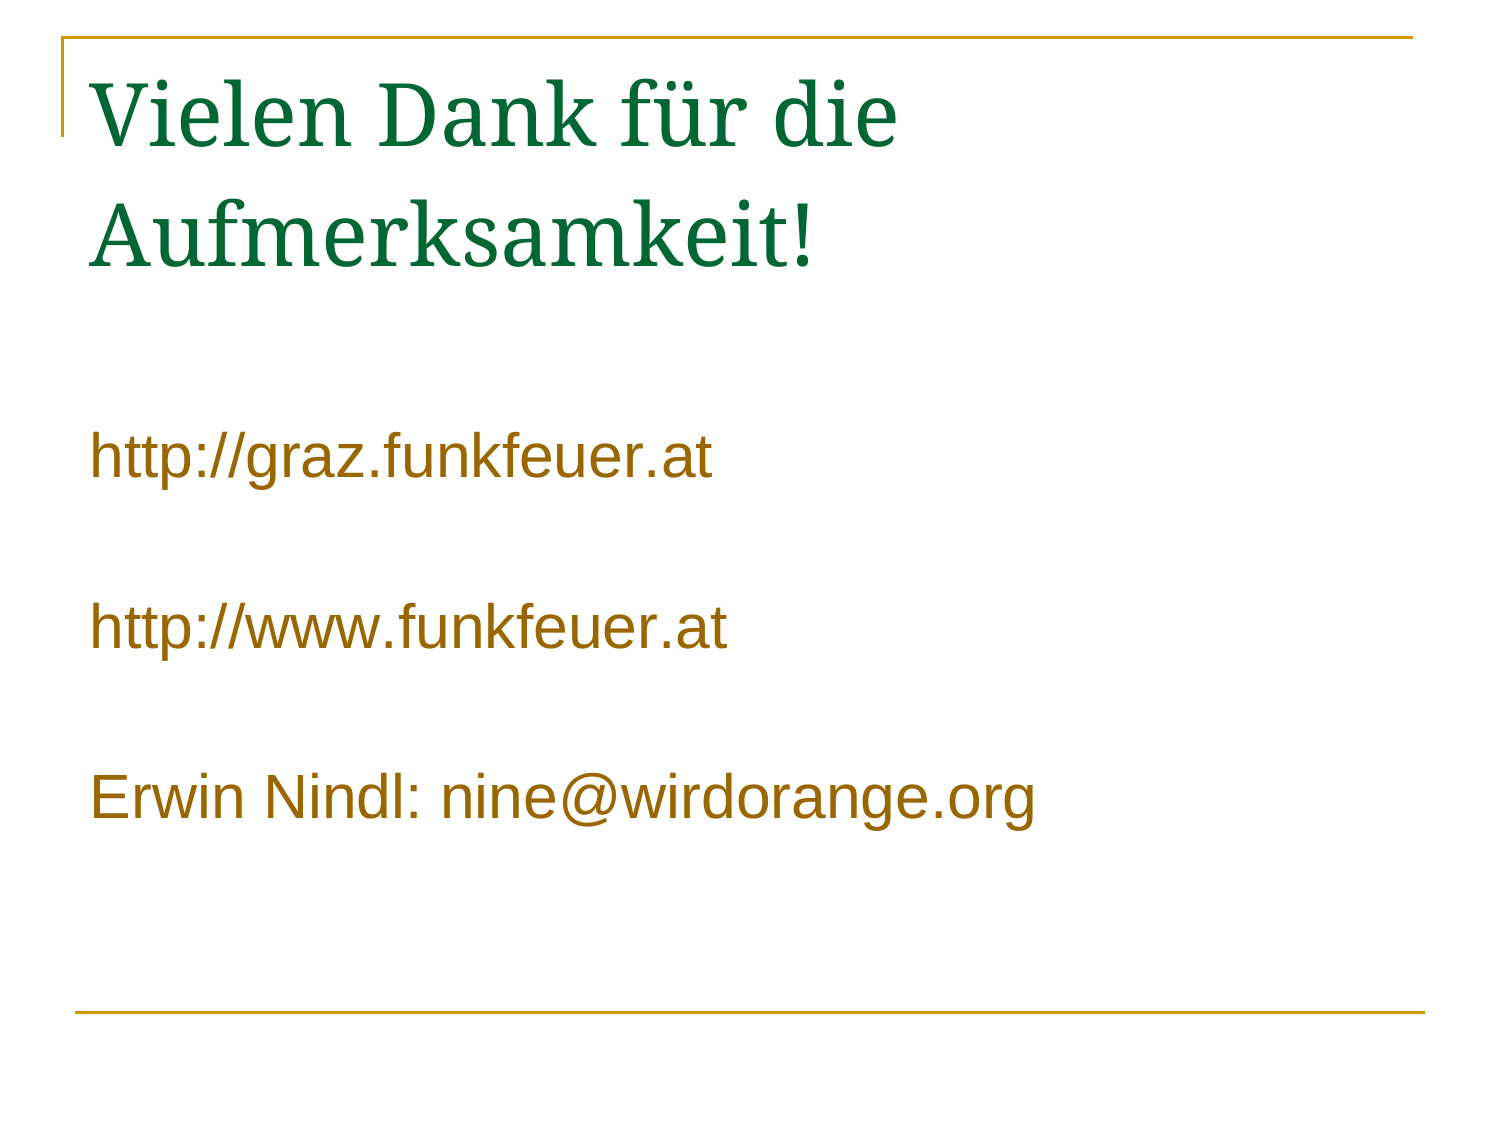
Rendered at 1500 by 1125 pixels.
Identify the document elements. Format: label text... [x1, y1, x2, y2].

title Vielen Dank für die Aufmerksamkeit! [75, 45, 1426, 265]
list http://graz.funkfeuer.at http://www.funkfeuer.at Erwin Nindl: nine@wirdorange.org [75, 413, 1426, 1006]
